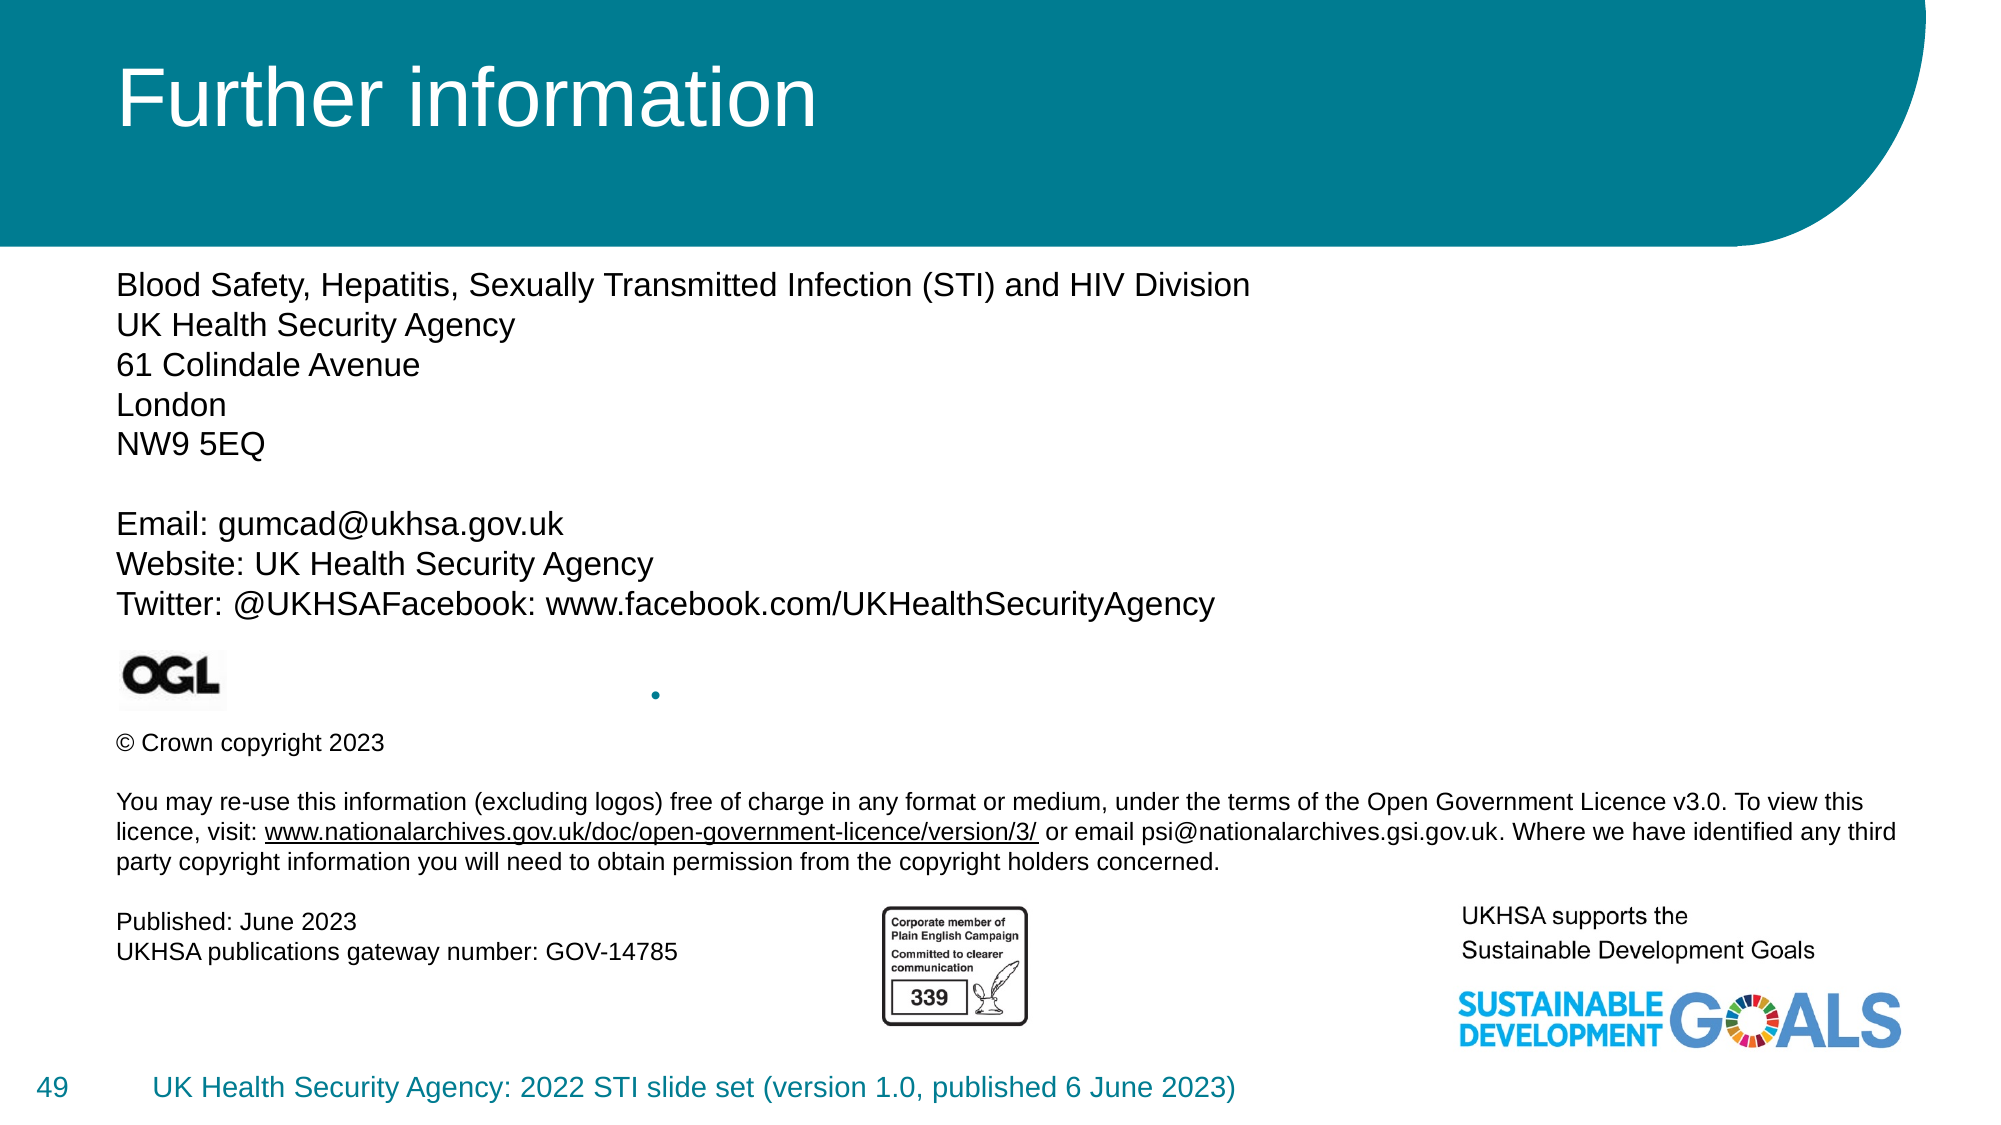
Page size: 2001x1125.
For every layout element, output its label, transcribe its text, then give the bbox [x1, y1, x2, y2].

title Further information [101, 47, 1747, 165]
list Blood Safety, Hepatitis, Sexually Transmitted Infection (STI) and HIV Division UK Health Security Agency 61 Colindale Avenue London NW9 5EQ Email: gumcad@ukhsa.gov.uk Website: UK Health Security Agency Twitter: @UKHSA Facebook: www.facebook.com/UKHealthSecurityAgency [101, 255, 1418, 718]
picture [874, 887, 1917, 1063]
picture [119, 650, 227, 711]
text_box UK Health Security Agency: 2022 STI slide set (version 1.0, published 6 June 2023) [137, 1056, 1780, 1116]
text_box © Crown copyright 2023 You may re-use this information (excluding logos) free of charge in any format or medium, under the terms of the Open Government Licence v3.0. To view this licence, visit: www.nationalarchives.gov.uk/doc/open-government-licence/version/3/ or email psi@nationalarchives.gsi.gov.uk. Where we have identified any third party copyright information you will need to obtain permission from the copyright holders concerned. Published: June 2023 UKHSA publications gateway number: GOV-14785 [101, 718, 1930, 977]
text_box [21, 1056, 120, 1117]
